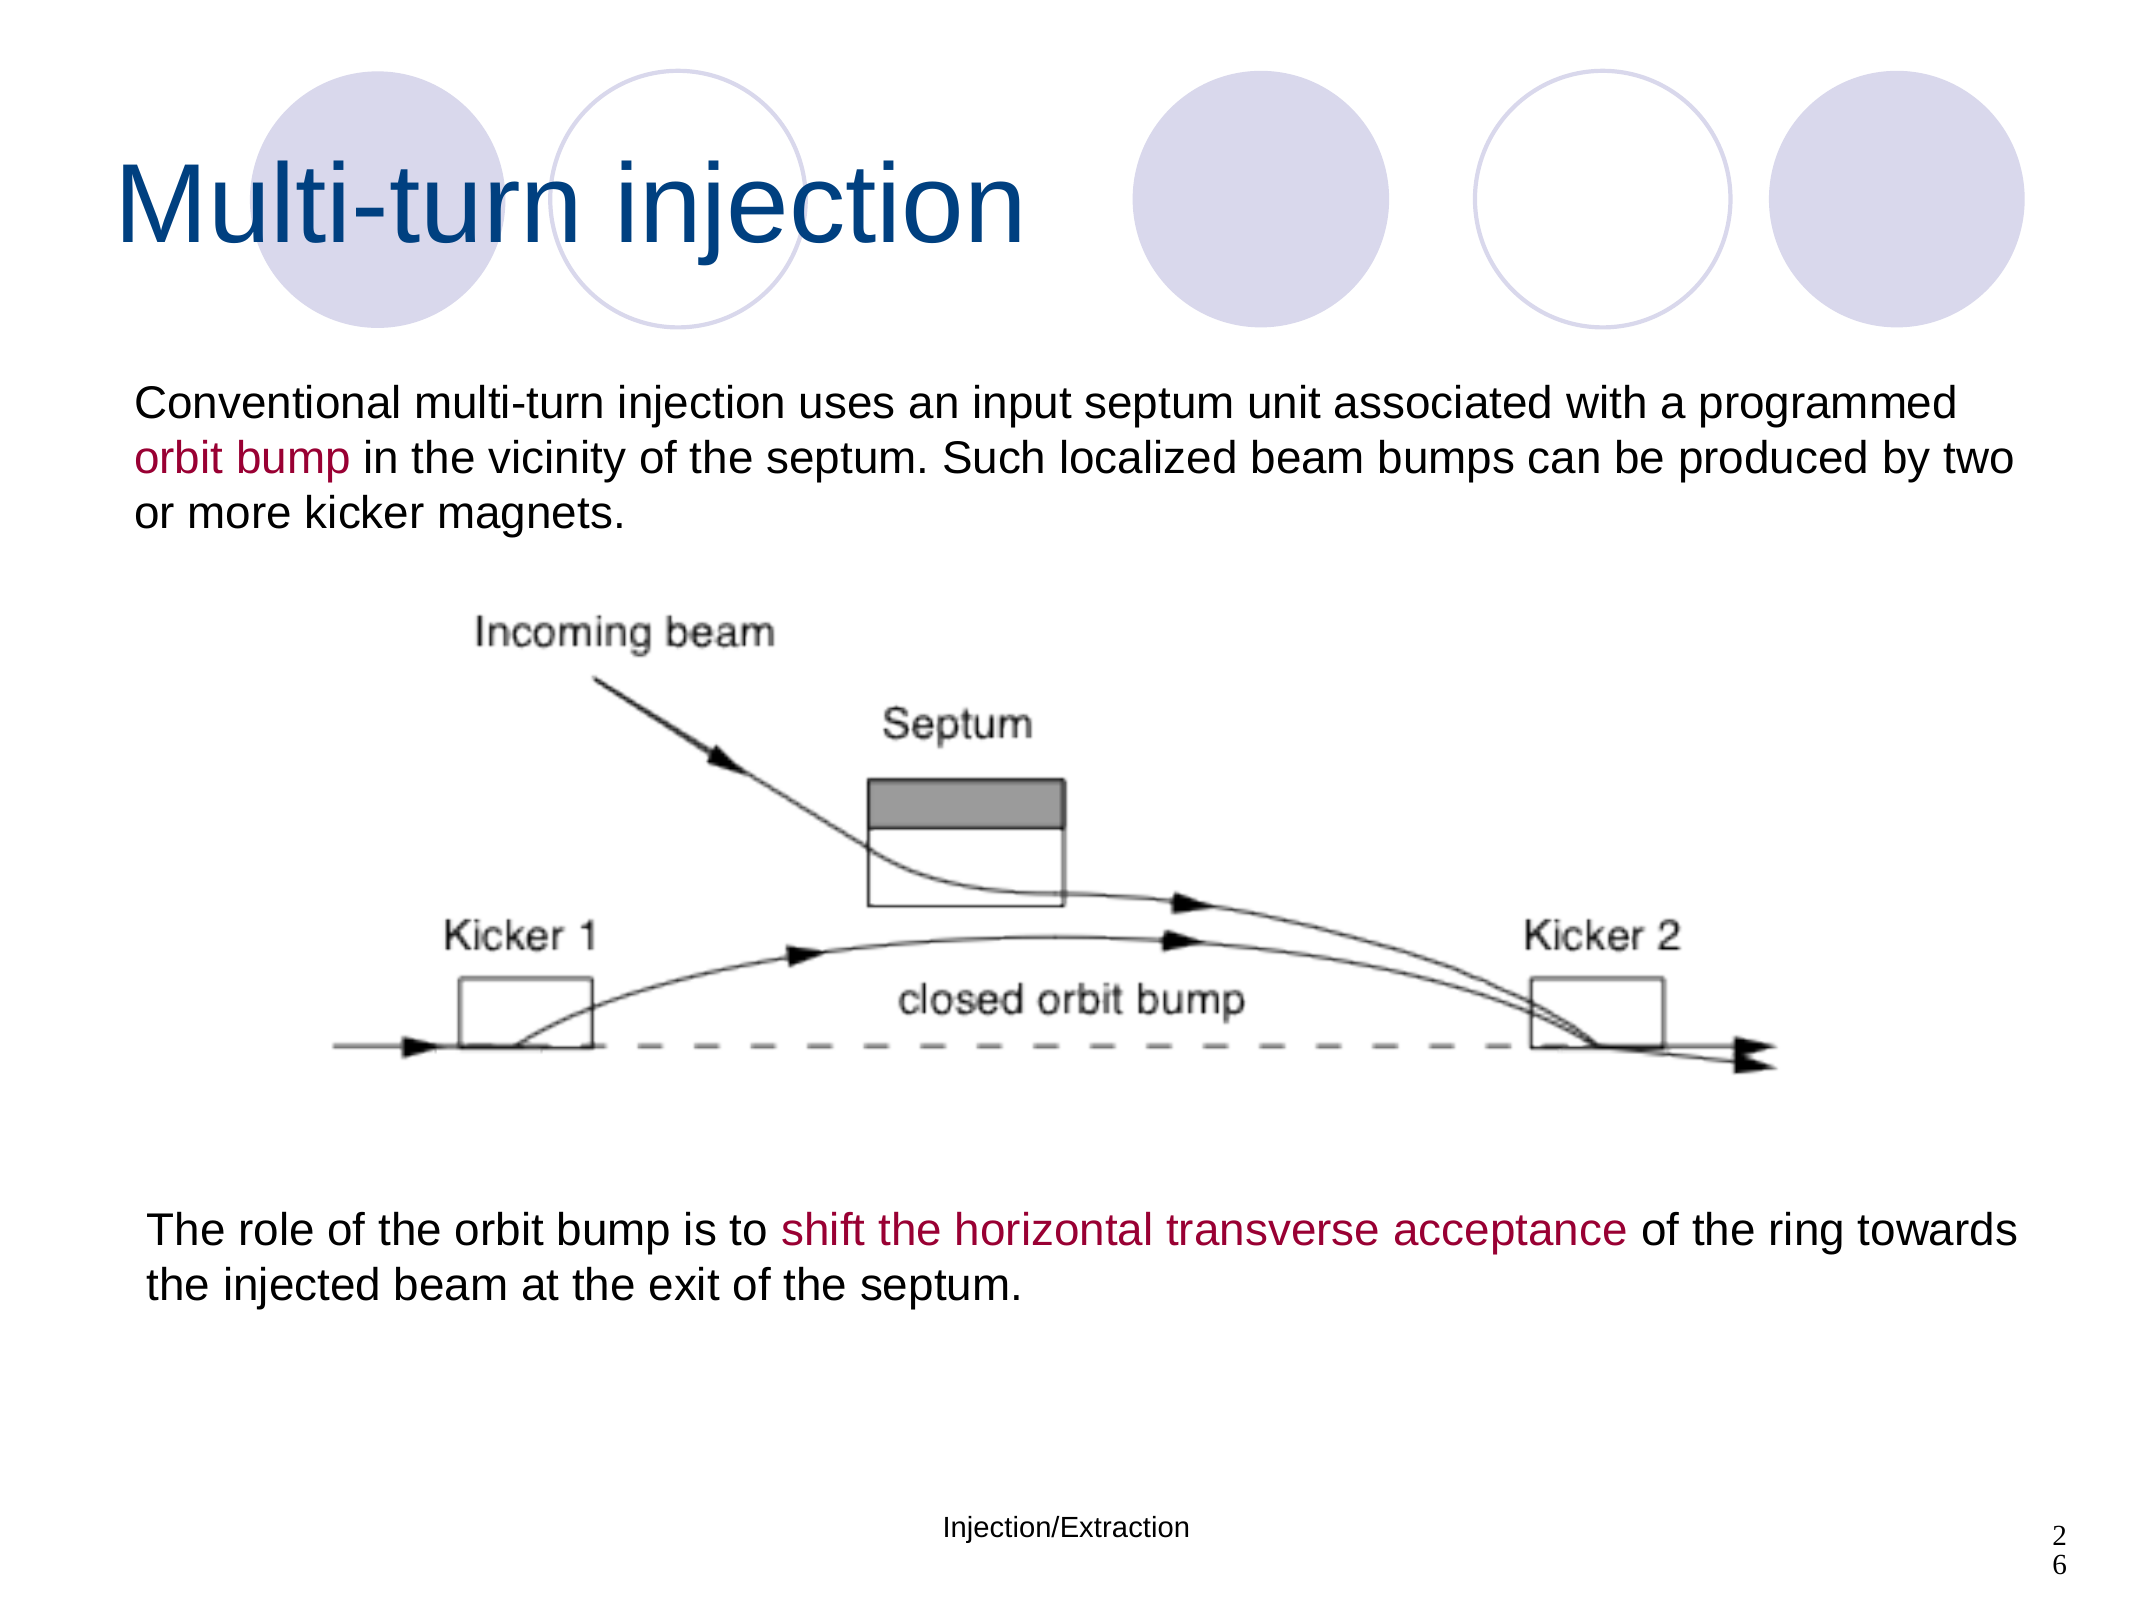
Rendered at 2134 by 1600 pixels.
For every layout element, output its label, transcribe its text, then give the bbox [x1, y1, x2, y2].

title Multi-turn injection [106, 21, 2028, 374]
picture [331, 602, 1803, 1213]
text_box The role of the orbit bump is to shift the horizontal transverse acceptance of the ring towards the injected beam at the exit of the septum. [137, 1199, 2075, 1440]
text_box Conventional multi-turn injection uses an input septum unit associated with a programmed orbit bump in the vicinity of the septum. Such localized beam bumps can be produced by two or more kicker magnets. [125, 372, 2063, 559]
